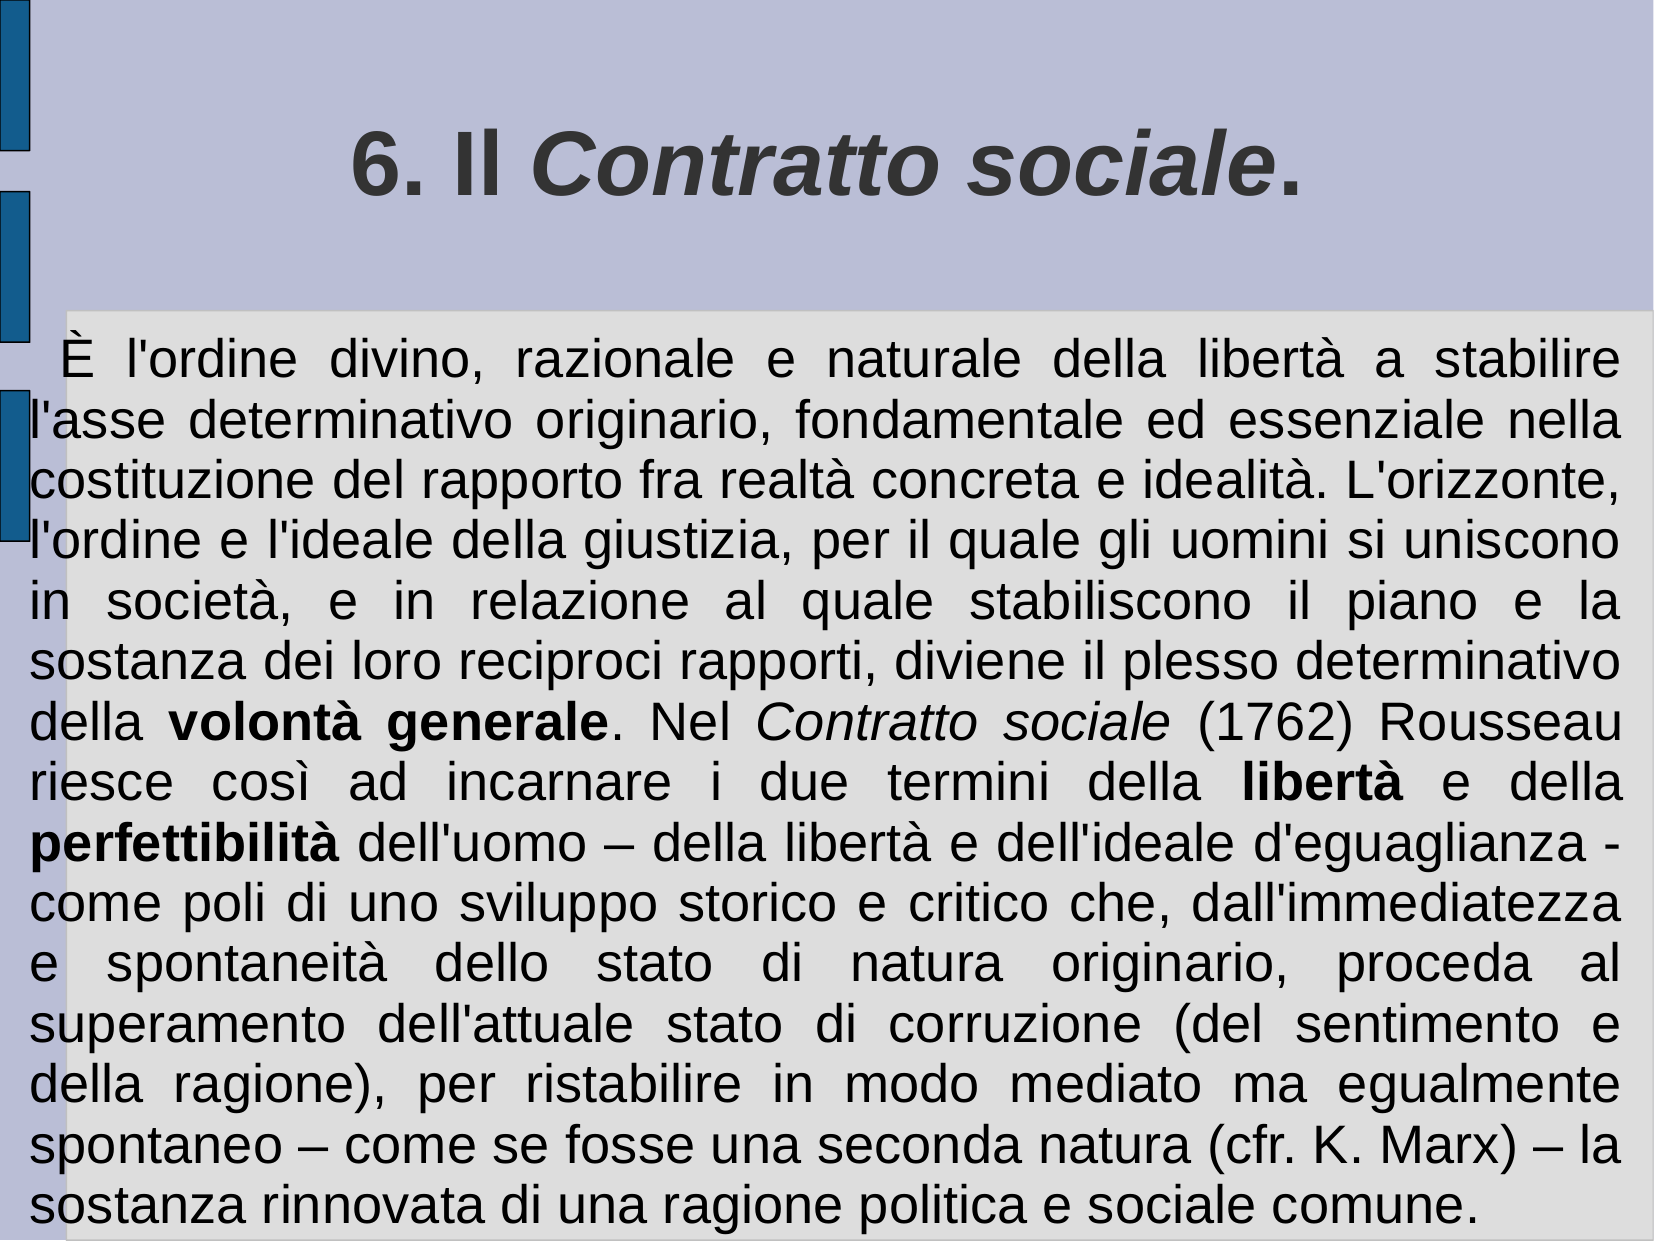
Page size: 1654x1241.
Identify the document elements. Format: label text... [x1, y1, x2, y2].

title 6. Il Contratto sociale. [121, 68, 1534, 262]
list È l'ordine divino, razionale e naturale della libertà a stabilire l'asse determinativo originario, fondamentale ed essenziale nella costituzione del rapporto fra realtà concreta e idealità. L'orizzonte, l'ordine e l'ideale della giustizia, per il quale gli uomini si uniscono in società, e in relazione al quale stabiliscono il piano e la sostanza dei loro reciproci rapporti, diviene il plesso determinativo della volontà generale. Nel Contratto sociale (1762) Rousseau riesce così ad incarnare i due termini della libertà e della perfettibilità dell'uomo – della libertà e dell'ideale d'eguaglianza - come poli di uno sviluppo storico e critico che, dall'immediatezza e spontaneità dello stato di natura originario, proceda al superamento dell'attuale stato di corruzione (del sentimento e della ragione), per ristabilire in modo mediato ma egualmente spontaneo – come se fosse una seconda natura (cfr. K. Marx) – la sostanza rinnovata di una ragione politica e sociale comune. [29, 324, 1625, 1236]
